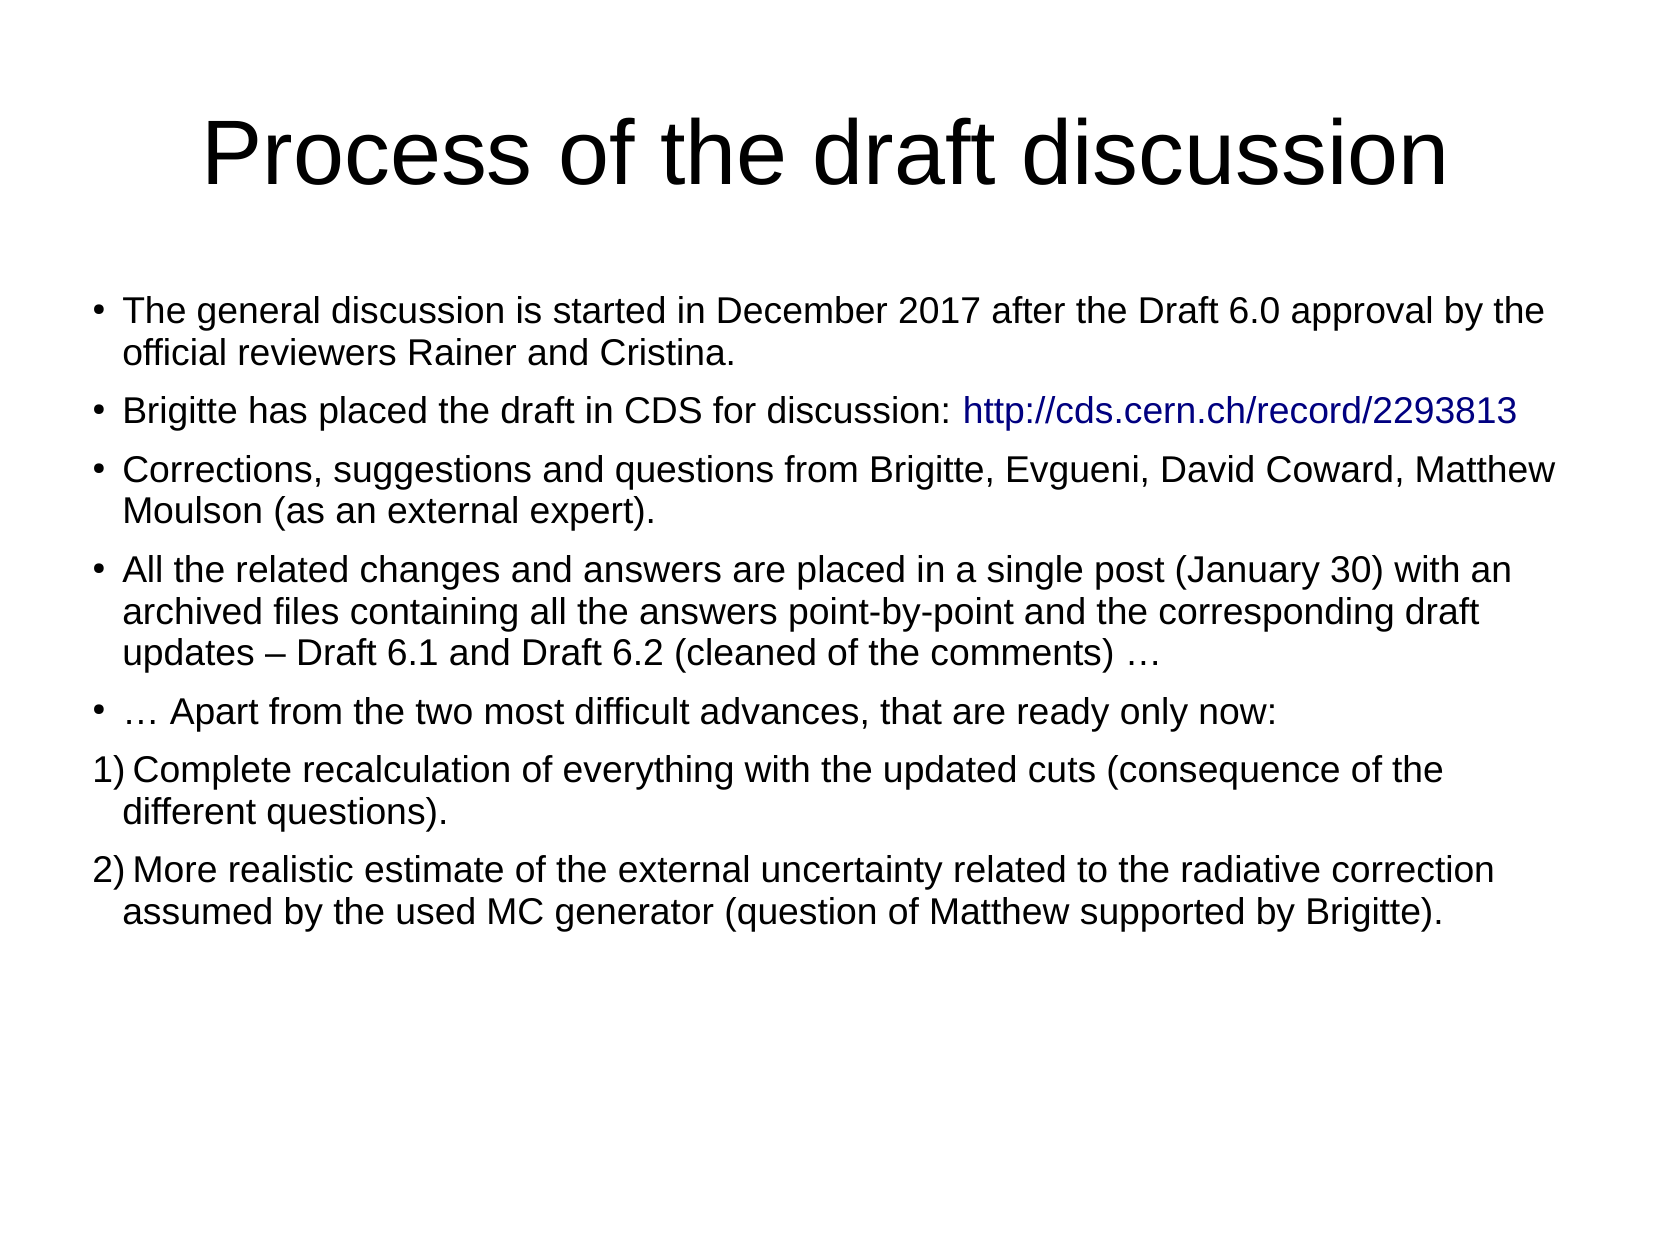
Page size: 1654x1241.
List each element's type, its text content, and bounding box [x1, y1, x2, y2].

list The general discussion is started in December 2017 after the Draft 6.0 approval by the official reviewers Rainer and Cristina. Brigitte has placed the draft in CDS for discussion: http://cds.cern.ch/record/2293813 Corrections, suggestions and questions from Brigitte, Evgueni, David Coward, Matthew Moulson (as an external expert). All the related changes and answers are placed in a single post (January 30) with an archived files containing all the answers point-by-point and the corresponding draft updates – Draft 6.1 and Draft 6.2 (cleaned of the comments) … … Apart from the two most difficult advances, that are ready only now: Complete recalculation of everything with the updated cuts (consequence of the different questions). More realistic estimate of the external uncertainty related to the radiative correction assumed by the used MC generator (question of Matthew supported by Brigitte). [82, 290, 1571, 1010]
title Process of the draft discussion [82, 49, 1571, 257]
